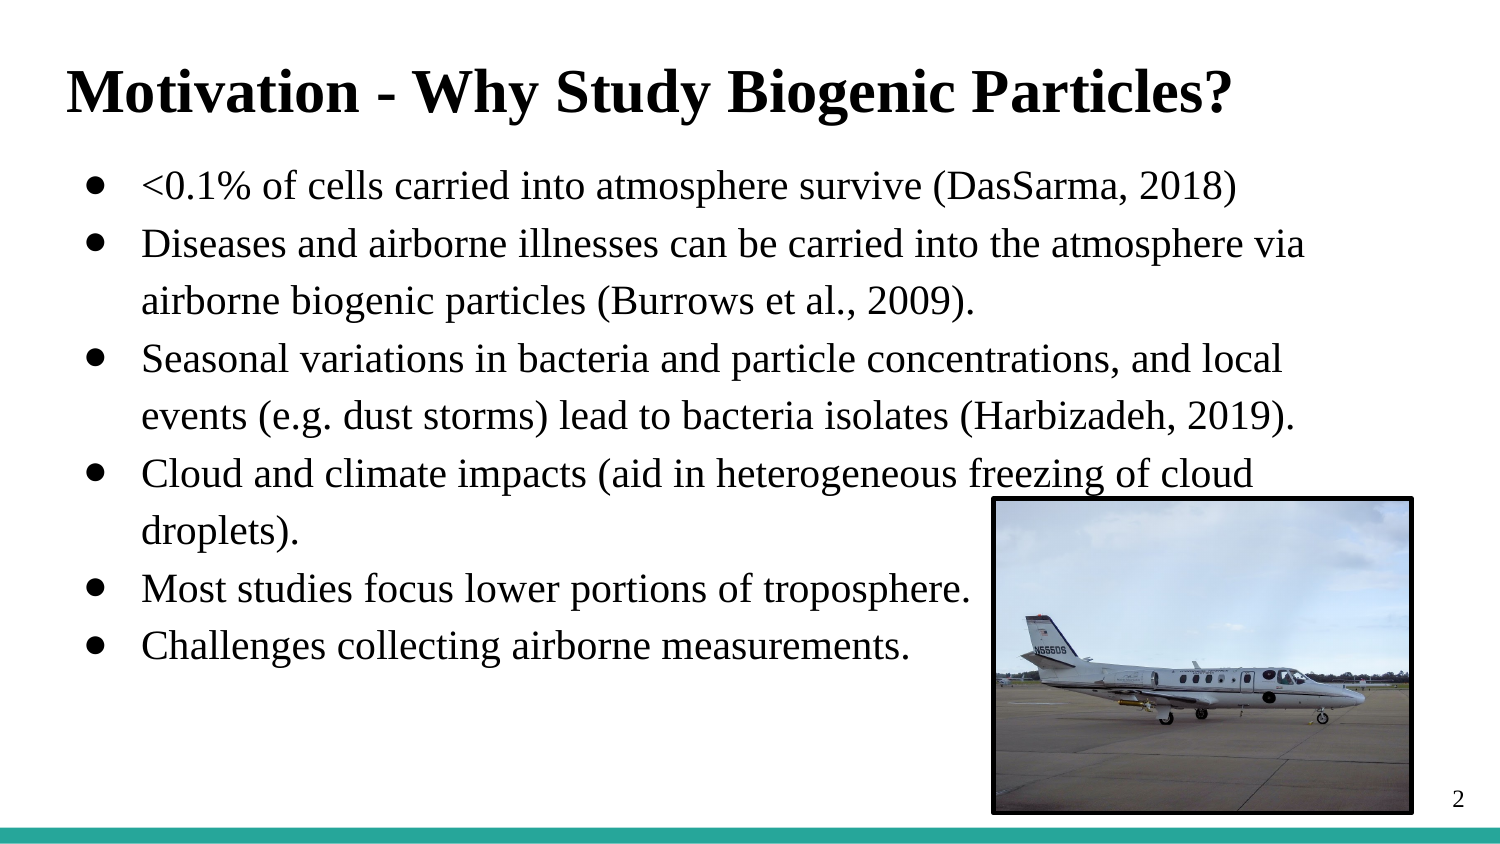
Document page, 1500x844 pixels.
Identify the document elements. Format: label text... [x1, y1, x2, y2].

title Motivation - Why Study Biogenic Particles? [51, 34, 1449, 136]
slide_number <number> [1389, 764, 1480, 830]
picture [995, 500, 1410, 811]
list <0.1% of cells carried into atmosphere survive (DasSarma, 2018) Diseases and airborne illnesses can be carried into the atmosphere via airborne biogenic particles (Burrows et al., 2009). Seasonal variations in bacteria and particle concentrations, and local events (e.g. dust storms) lead to bacteria isolates (Harbizadeh, 2019). Cloud and climate impacts (aid in heterogeneous freezing of cloud droplets). Most studies focus lower portions of troposphere. Challenges collecting airborne measurements. [51, 135, 1382, 629]
